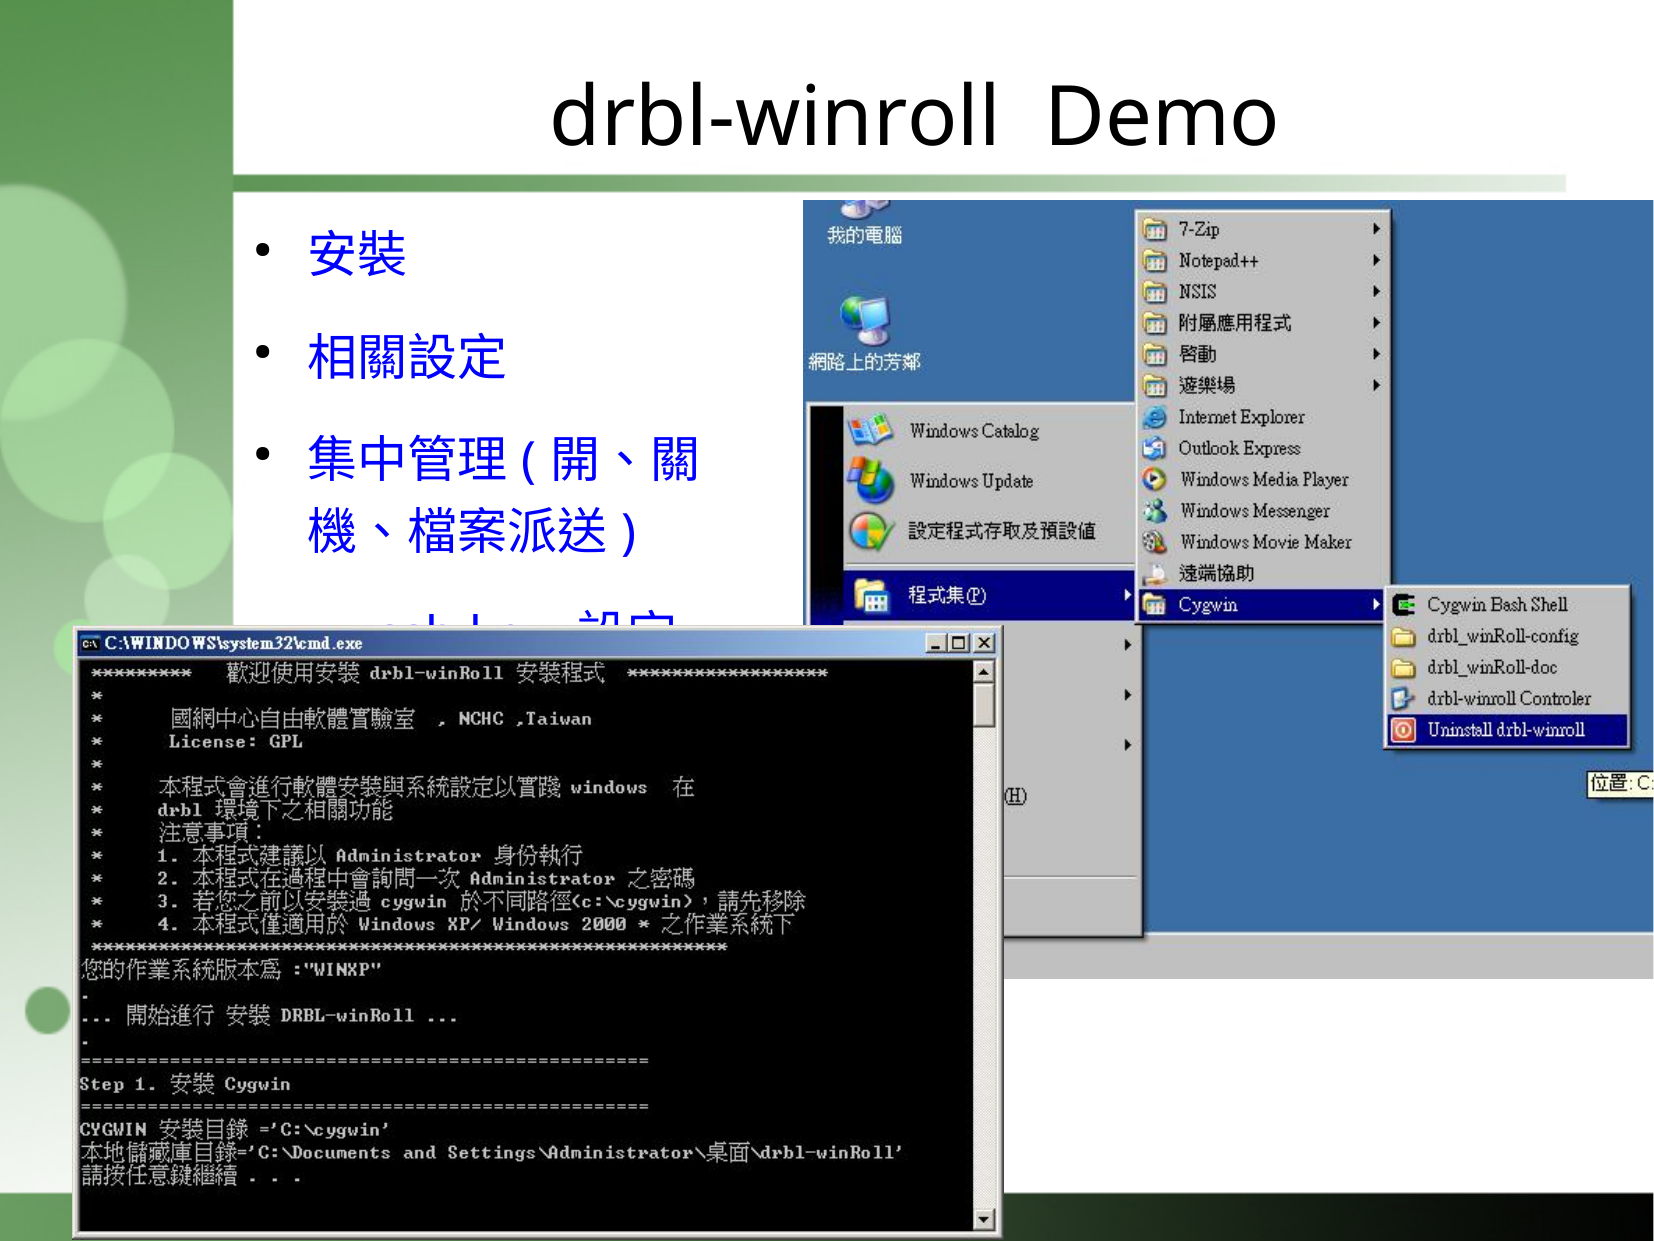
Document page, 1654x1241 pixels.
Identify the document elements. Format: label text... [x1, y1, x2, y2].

picture [0, 0, 1654, 1241]
list 安裝 相關設定 集中管理(開、關機、檔案派送) ssh key 設定 [236, 215, 798, 625]
title drbl-winroll Demo [236, 49, 1595, 178]
